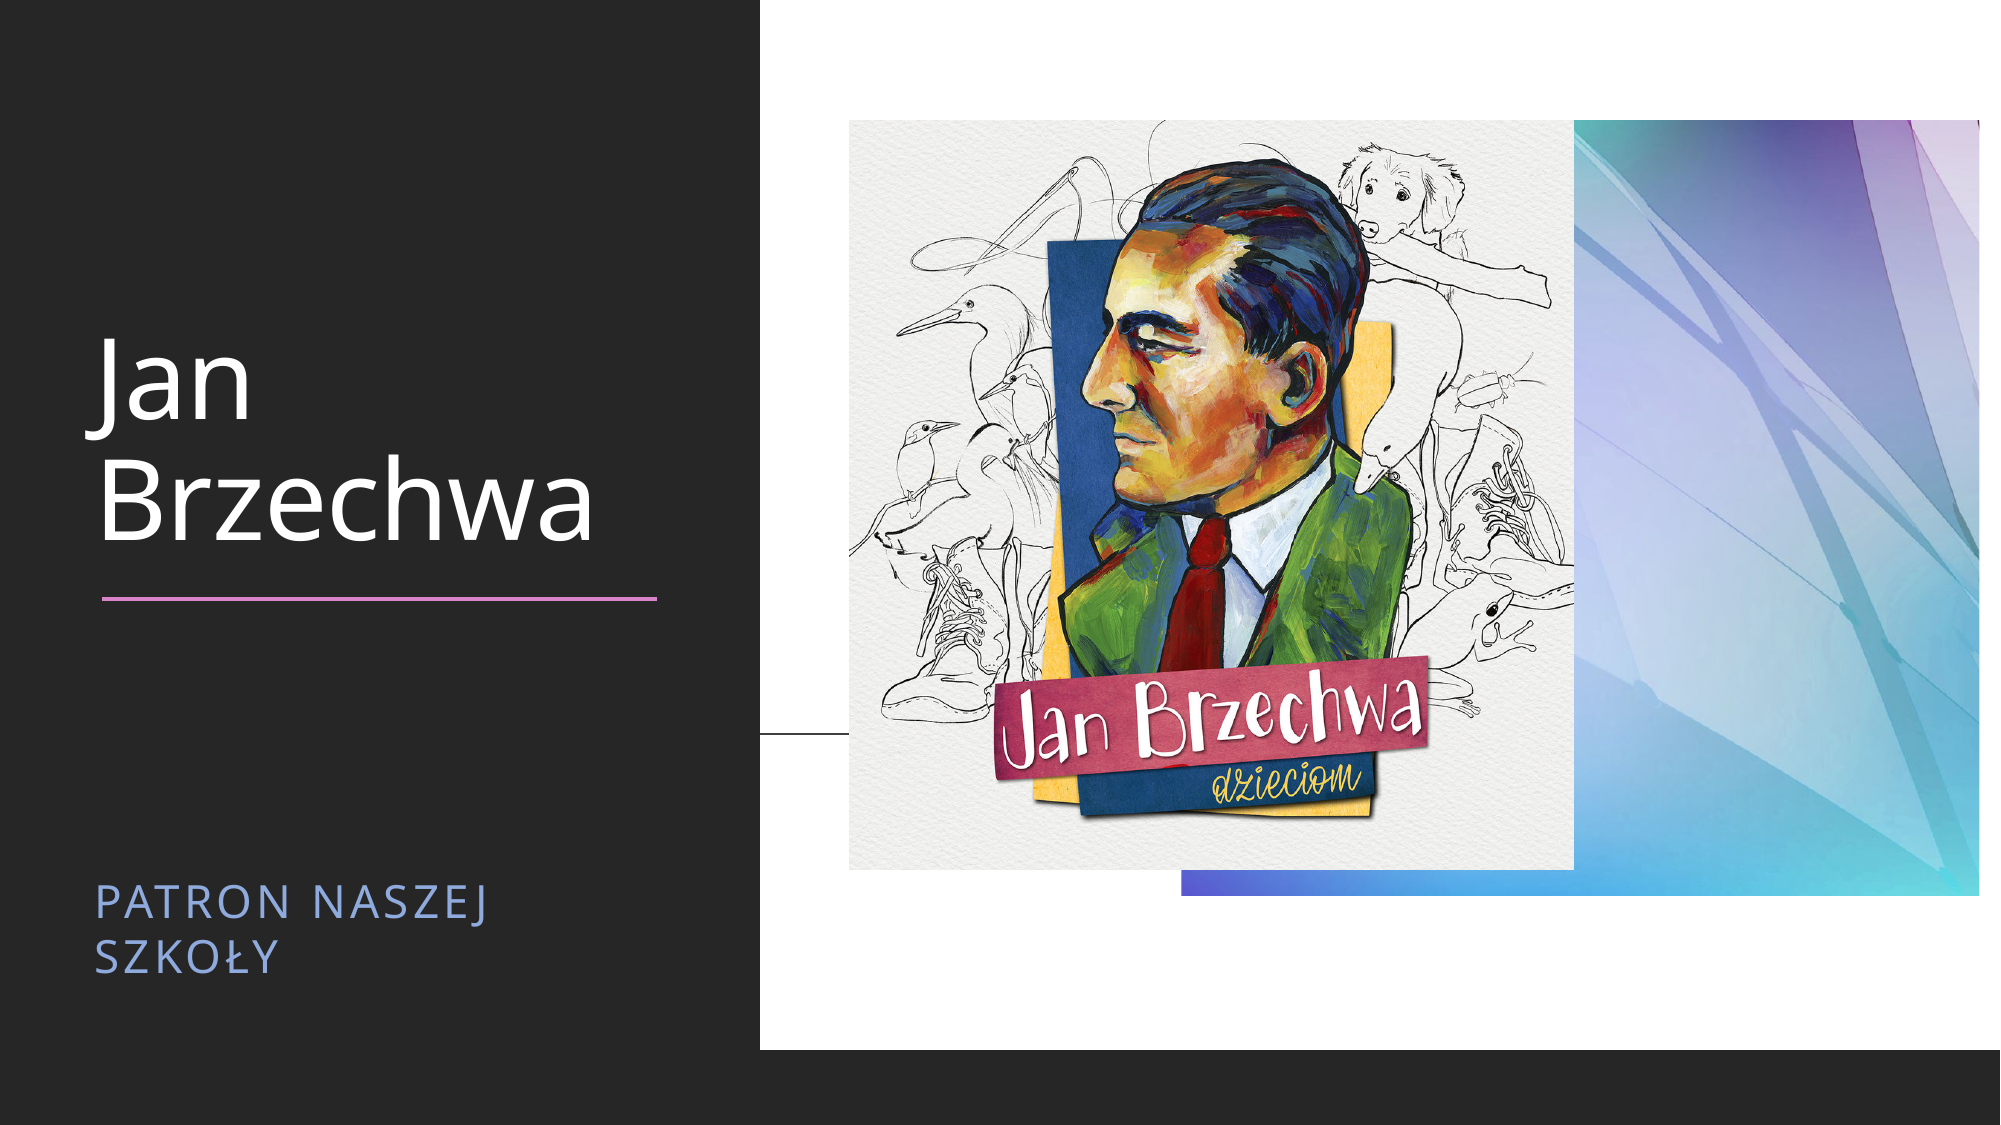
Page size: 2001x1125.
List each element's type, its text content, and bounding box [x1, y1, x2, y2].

title Jan Brzechwa [79, 104, 680, 573]
subtitle Patron naszej szkoły [79, 625, 680, 1011]
picture [849, 120, 1980, 896]
text_box [0, 0, 760, 1125]
